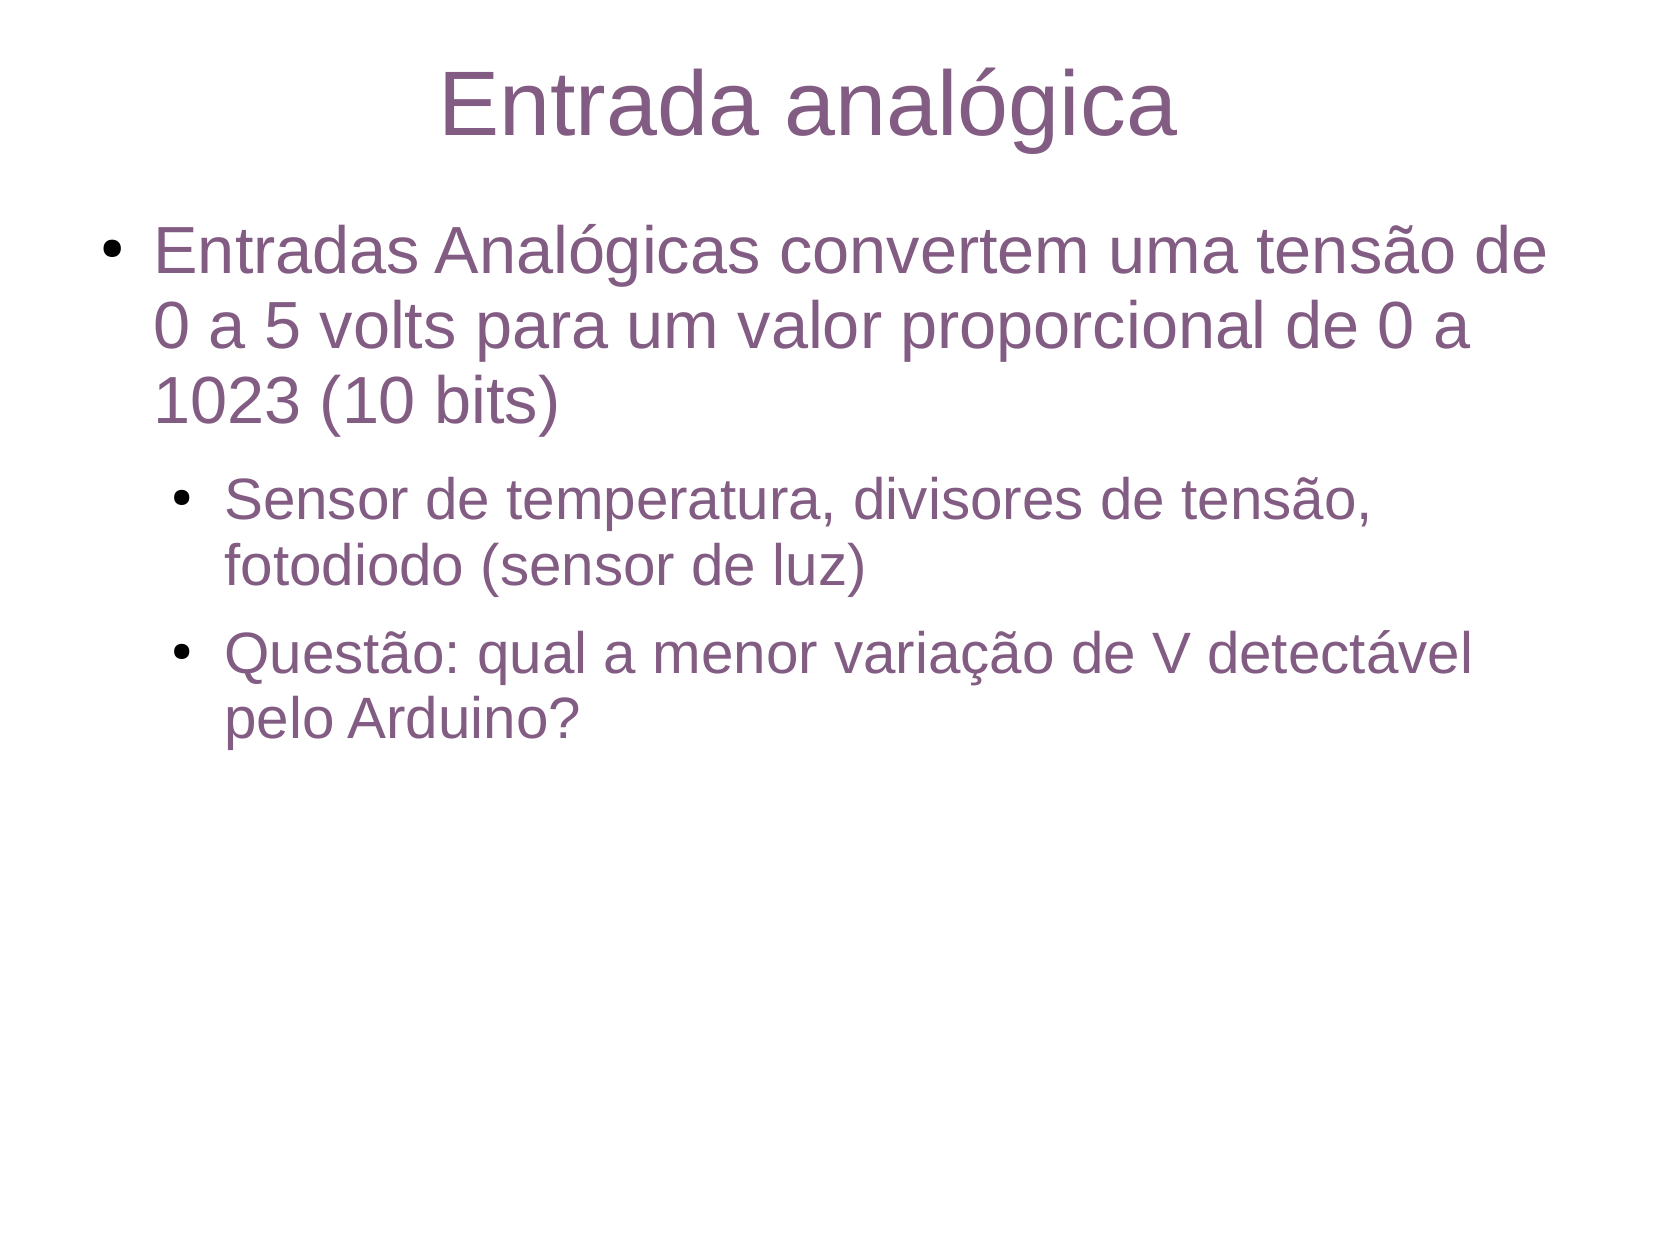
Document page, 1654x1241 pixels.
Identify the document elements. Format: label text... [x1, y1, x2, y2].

list Entradas Analógicas convertem uma tensão de 0 a 5 volts para um valor proporcional de 0 a 1023 (10 bits) Sensor de temperatura, divisores de tensão, fotodiodo (sensor de luz) Questão: qual a menor variação de V detectável pelo Arduino? [82, 213, 1571, 1187]
title Entrada analógica [76, 7, 1565, 200]
